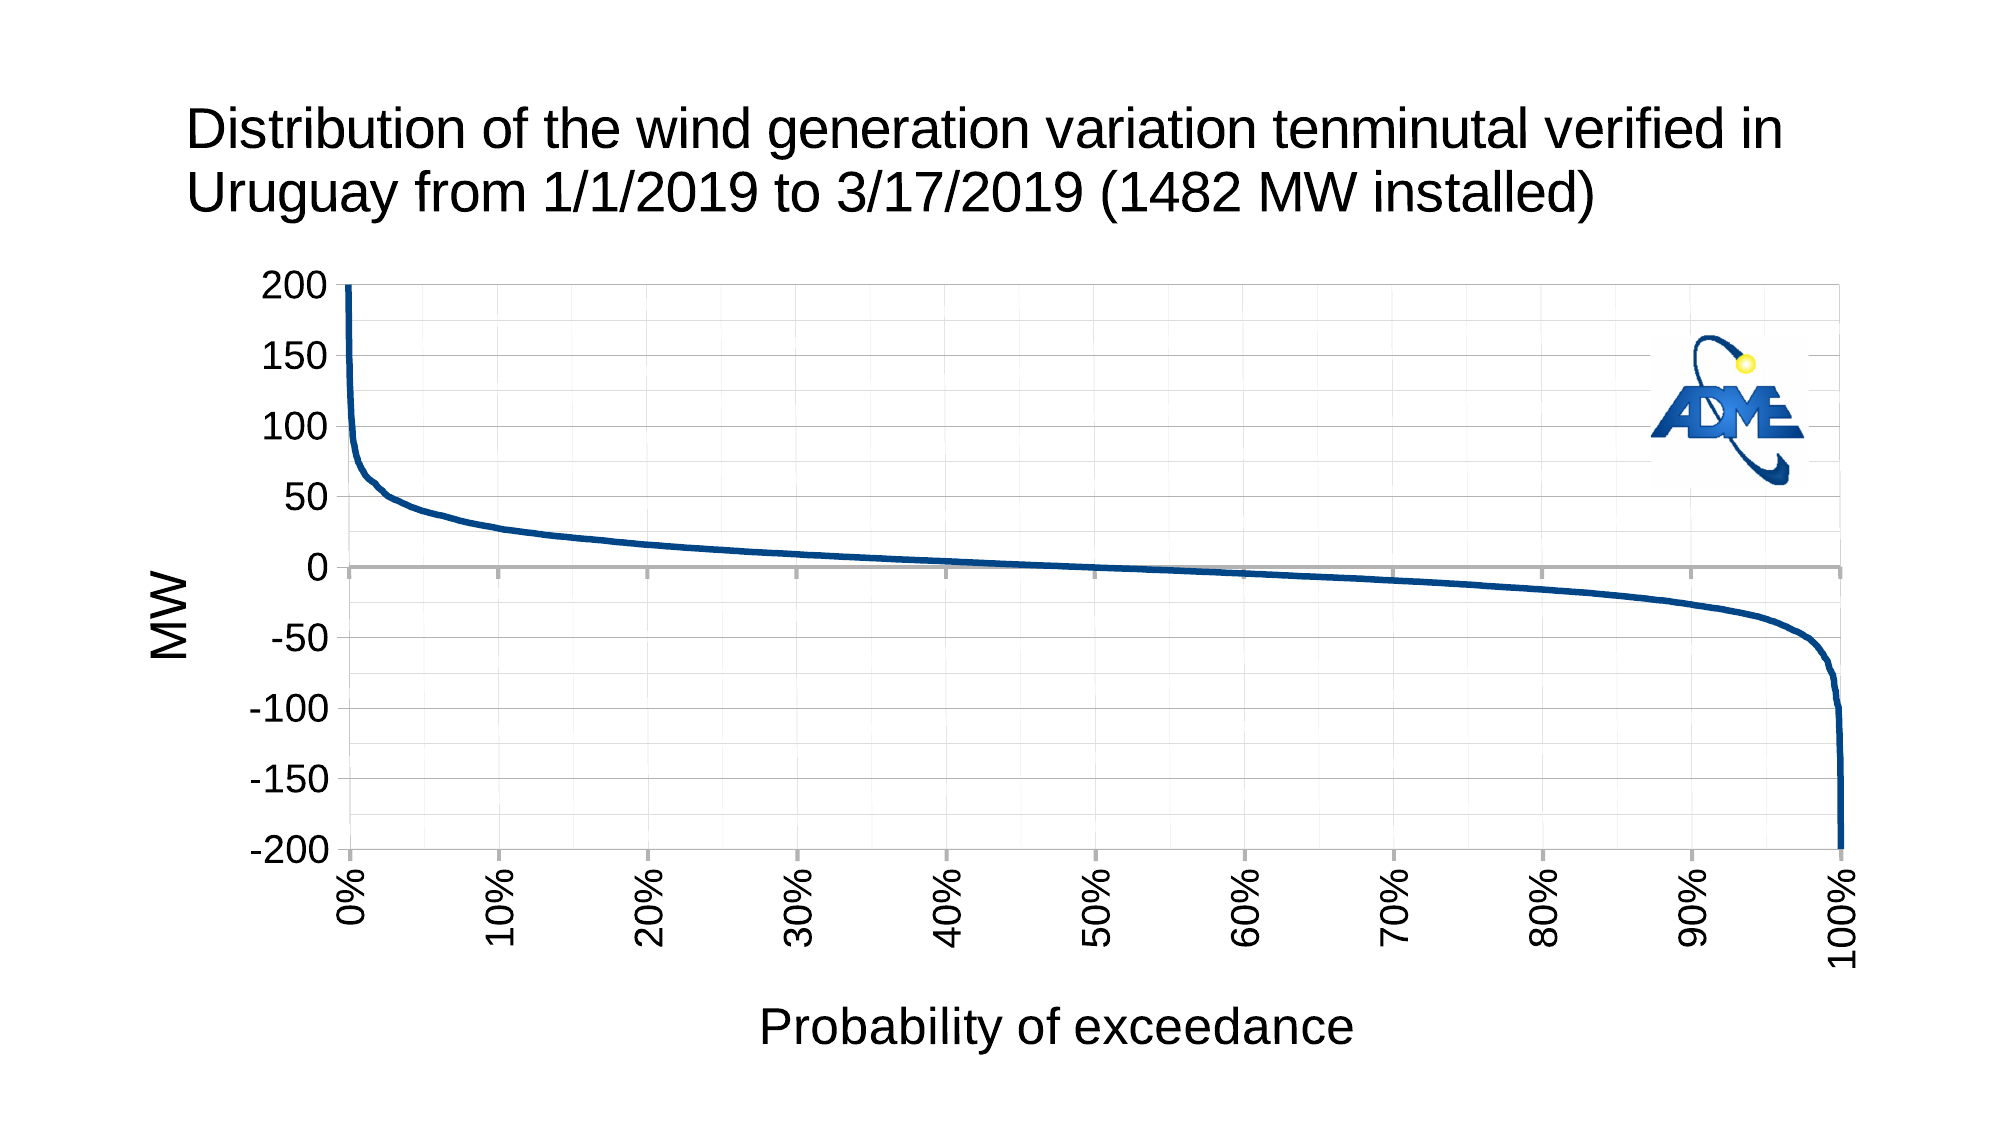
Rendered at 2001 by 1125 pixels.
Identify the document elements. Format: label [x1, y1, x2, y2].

picture [85, 50, 1902, 1070]
